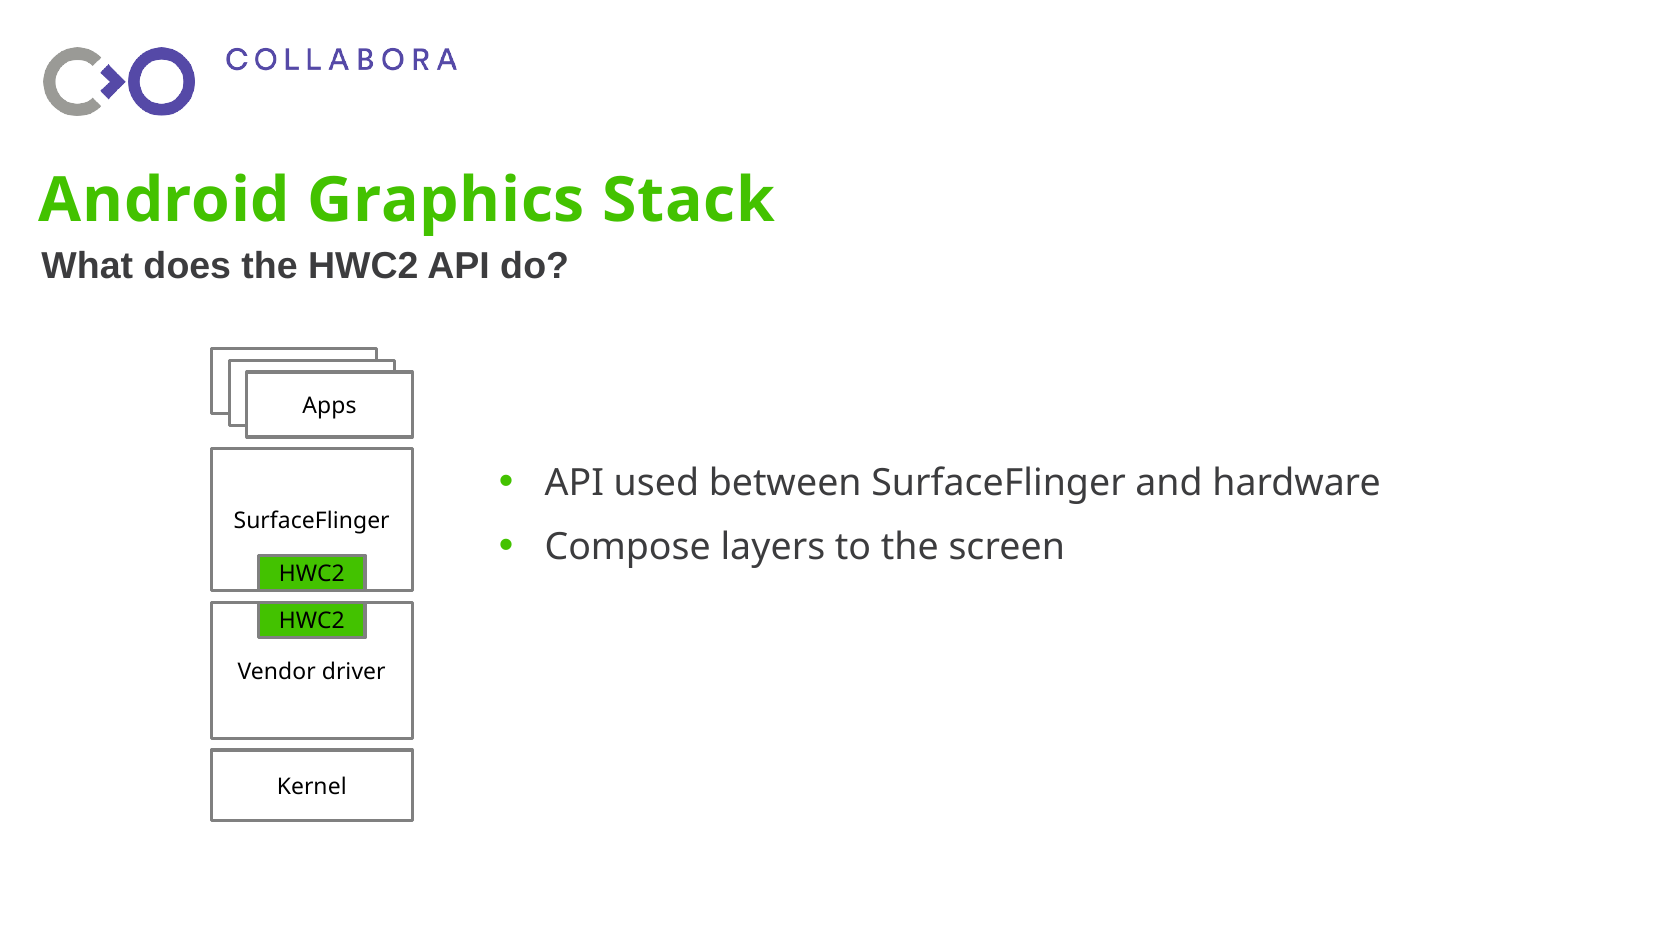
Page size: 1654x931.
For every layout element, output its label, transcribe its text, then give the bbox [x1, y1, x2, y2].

text_box [211, 348, 395, 426]
text_box HWC2 [258, 602, 366, 638]
text_box SurfaceFlinger [211, 448, 413, 591]
text_box Kernel [211, 750, 413, 821]
list API used between SurfaceFlinger and hardware Compose layers to the screen [497, 394, 1524, 650]
picture [43, 47, 457, 116]
text_box HWC2 [258, 555, 366, 591]
text_box Apps [246, 372, 413, 438]
text_box What does the HWC2 API do? [41, 240, 1614, 290]
text_box Vendor driver [211, 602, 413, 739]
title Android Graphics Stack [38, 159, 1614, 216]
